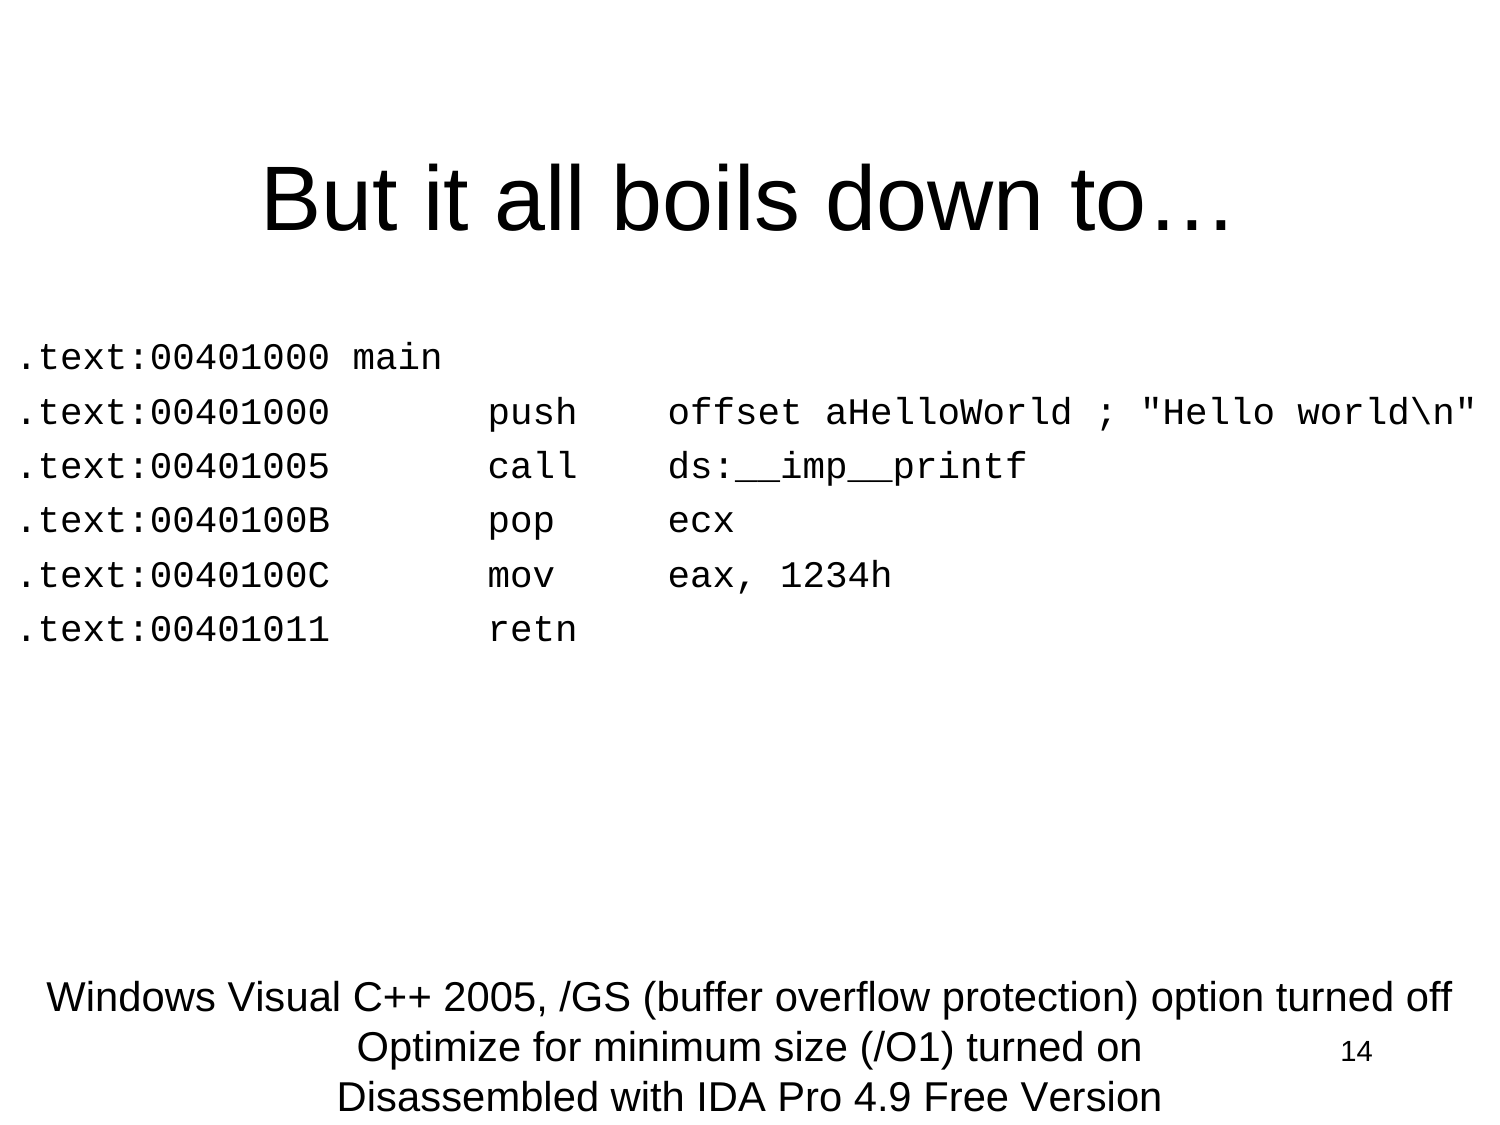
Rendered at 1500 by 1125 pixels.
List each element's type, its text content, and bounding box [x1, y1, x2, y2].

text_box Windows Visual C++ 2005, /GS (buffer overflow protection) option turned off Optimize for minimum size (/O1) turned on Disassembled with IDA Pro 4.9 Free Version [31, 962, 1468, 1125]
list .text:00401000 main .text:00401000 push offset aHelloWorld ; "Hello world\n" .text:00401005 call ds:__imp__printf .text:0040100B pop ecx .text:0040100C mov eax, 1234h .text:00401011 retn [0, 324, 1500, 1001]
title But it all boils down to… [112, 99, 1388, 288]
